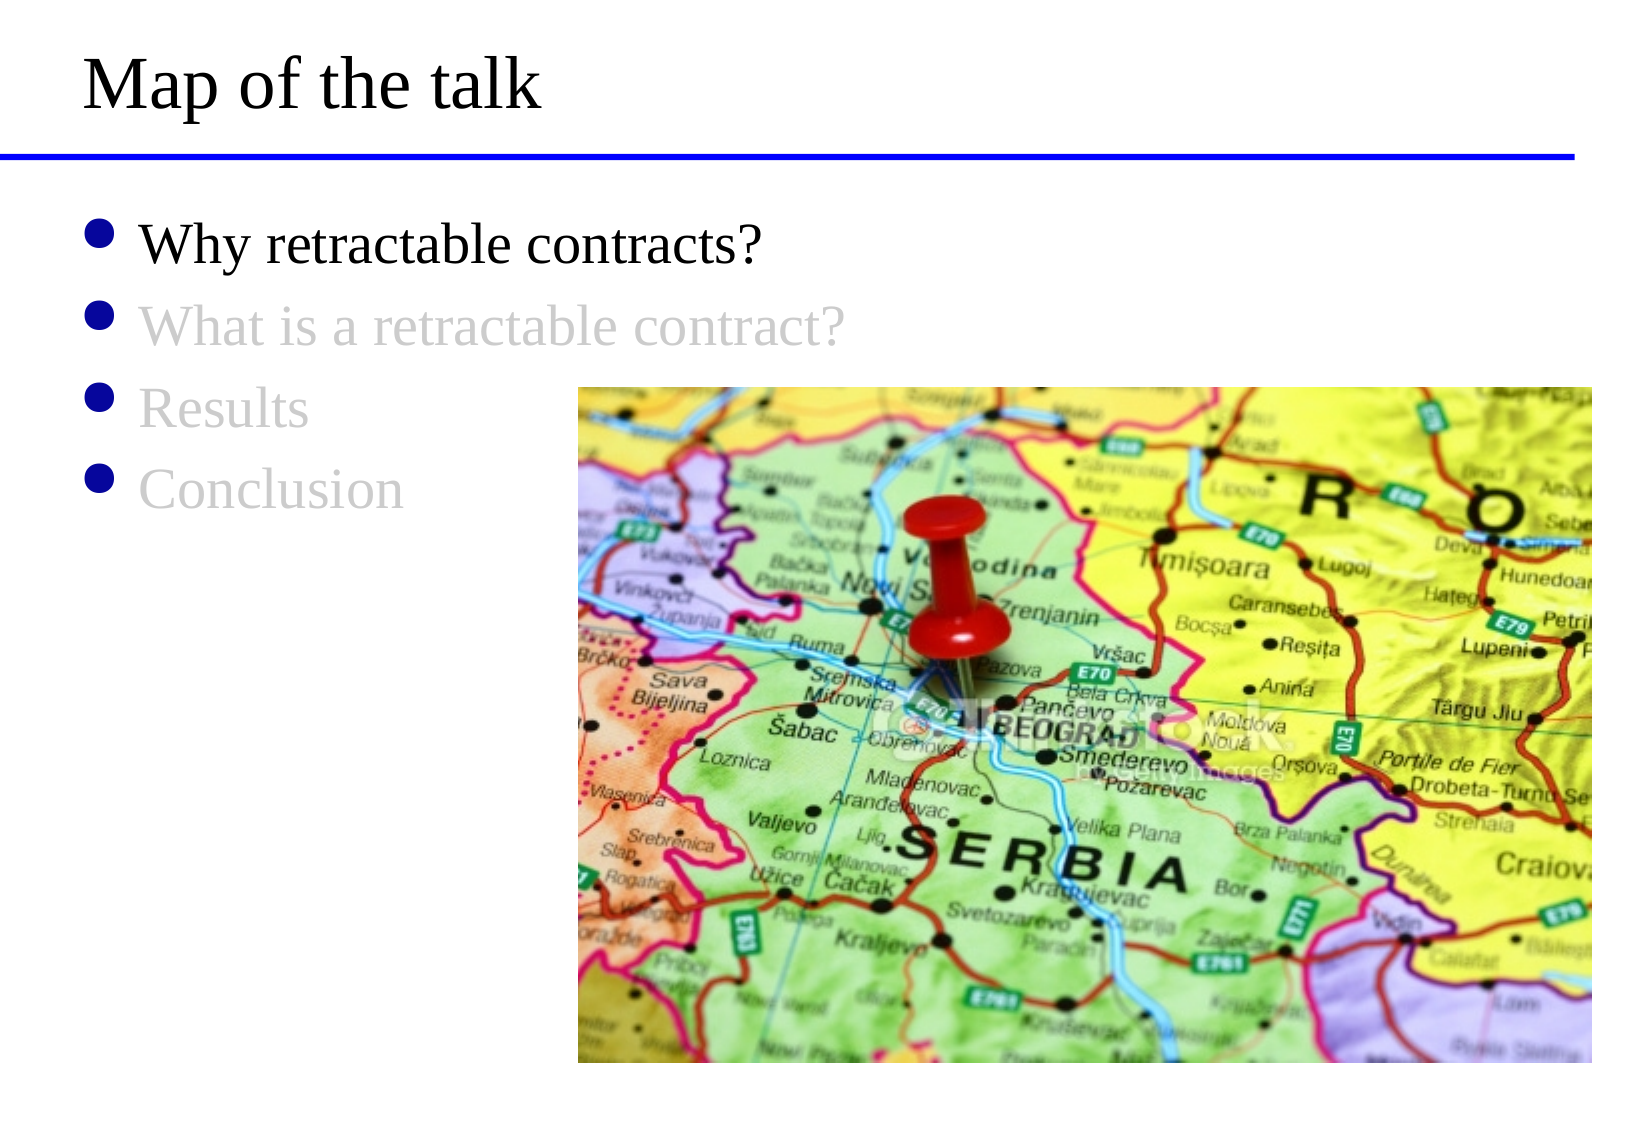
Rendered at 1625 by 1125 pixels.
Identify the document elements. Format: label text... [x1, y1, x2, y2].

list Why retractable contracts? What is a retractable contract? Results Conclusion [67, 198, 1478, 1061]
picture [578, 387, 1592, 1063]
title Map of the talk [67, 27, 1544, 131]
